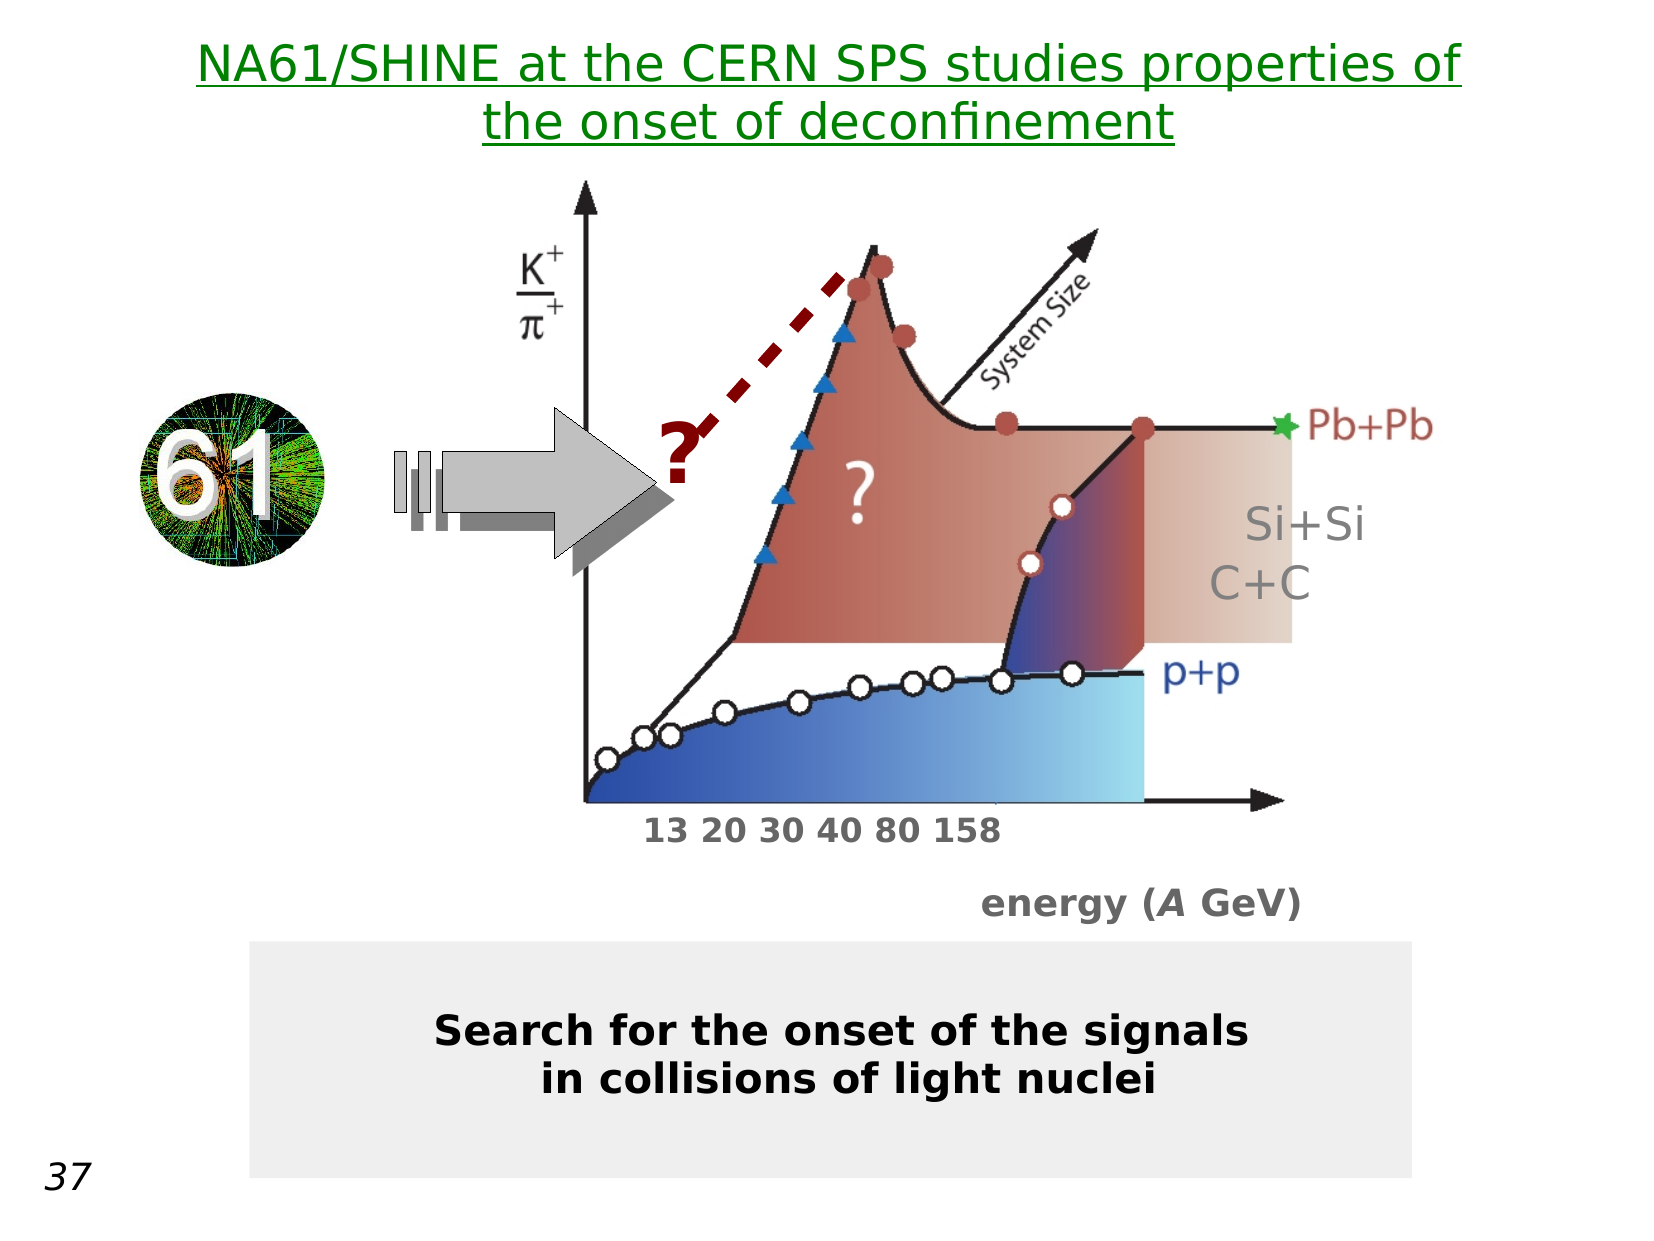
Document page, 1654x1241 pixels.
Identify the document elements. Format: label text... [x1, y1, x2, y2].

text_box [418, 451, 431, 513]
text_box [249, 941, 1412, 1179]
text_box Si+Si [1244, 497, 1366, 552]
text_box [442, 407, 656, 559]
text_box 13 20 30 40 80 158 [642, 811, 1265, 853]
text_box Search for the onset of the signals in collisions of light nuclei [433, 1006, 1266, 1104]
text_box energy (A GeV) [980, 881, 1361, 934]
text_box C+C [1208, 556, 1311, 611]
picture [139, 392, 325, 567]
text_box NA61/SHINE at the CERN SPS studies properties of the onset of deconfinement [196, 35, 1465, 152]
text_box [394, 451, 407, 513]
picture [480, 163, 1445, 863]
text_box ? [656, 406, 705, 504]
